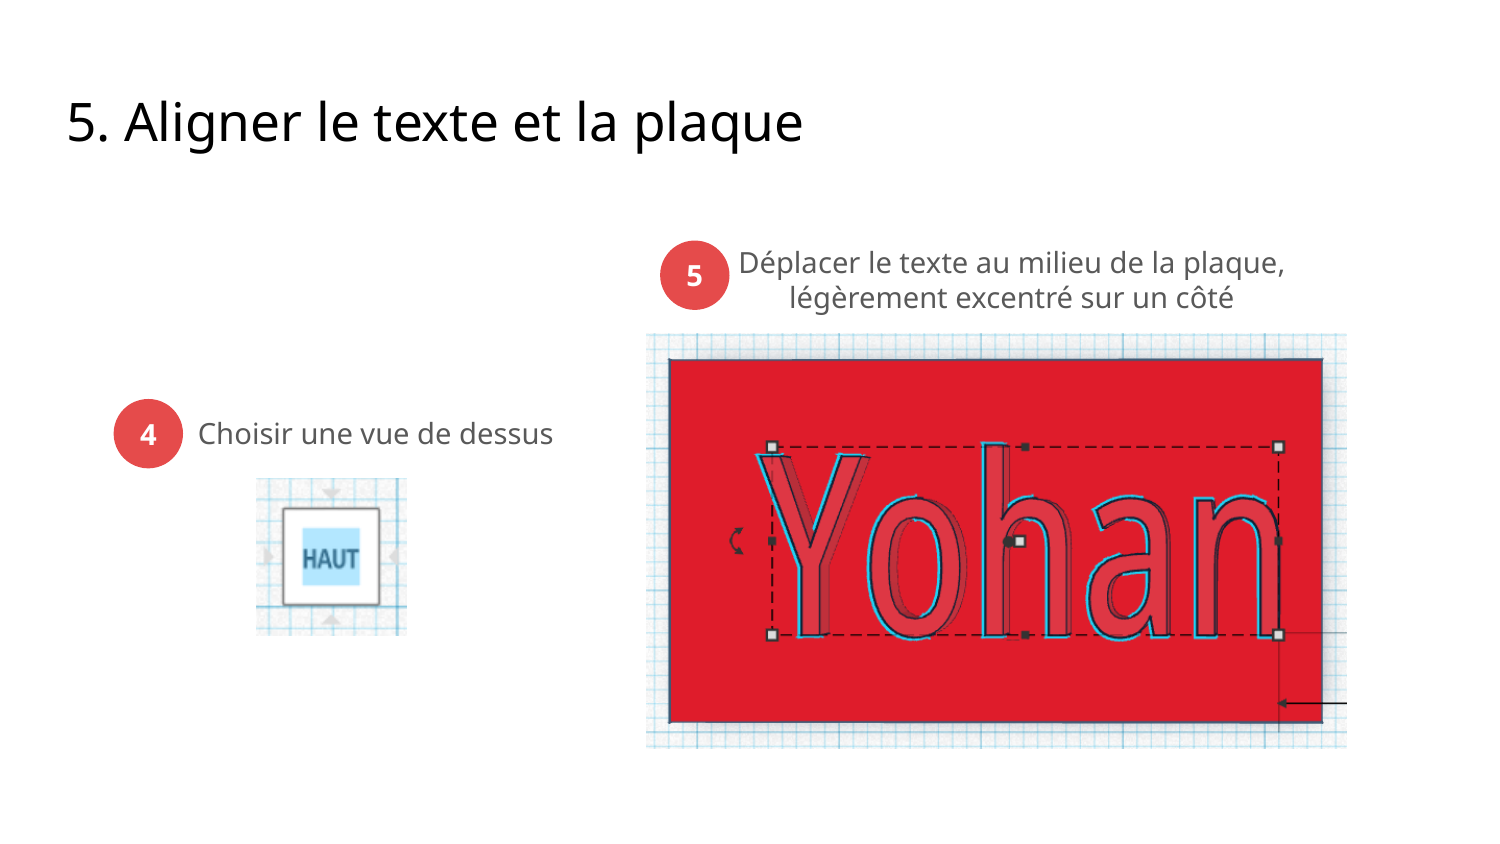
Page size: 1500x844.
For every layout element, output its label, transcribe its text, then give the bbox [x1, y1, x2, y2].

text_box Choisir une vue de dessus [183, 400, 575, 466]
text_box 5 [660, 240, 730, 310]
text_box 4 [113, 398, 184, 469]
picture [256, 478, 407, 636]
title 5. Aligner le texte et la plaque [51, 72, 1449, 167]
text_box Déplacer le texte au milieu de la plaque, légèrement excentré sur un côté [666, 229, 1357, 330]
picture [646, 333, 1347, 749]
